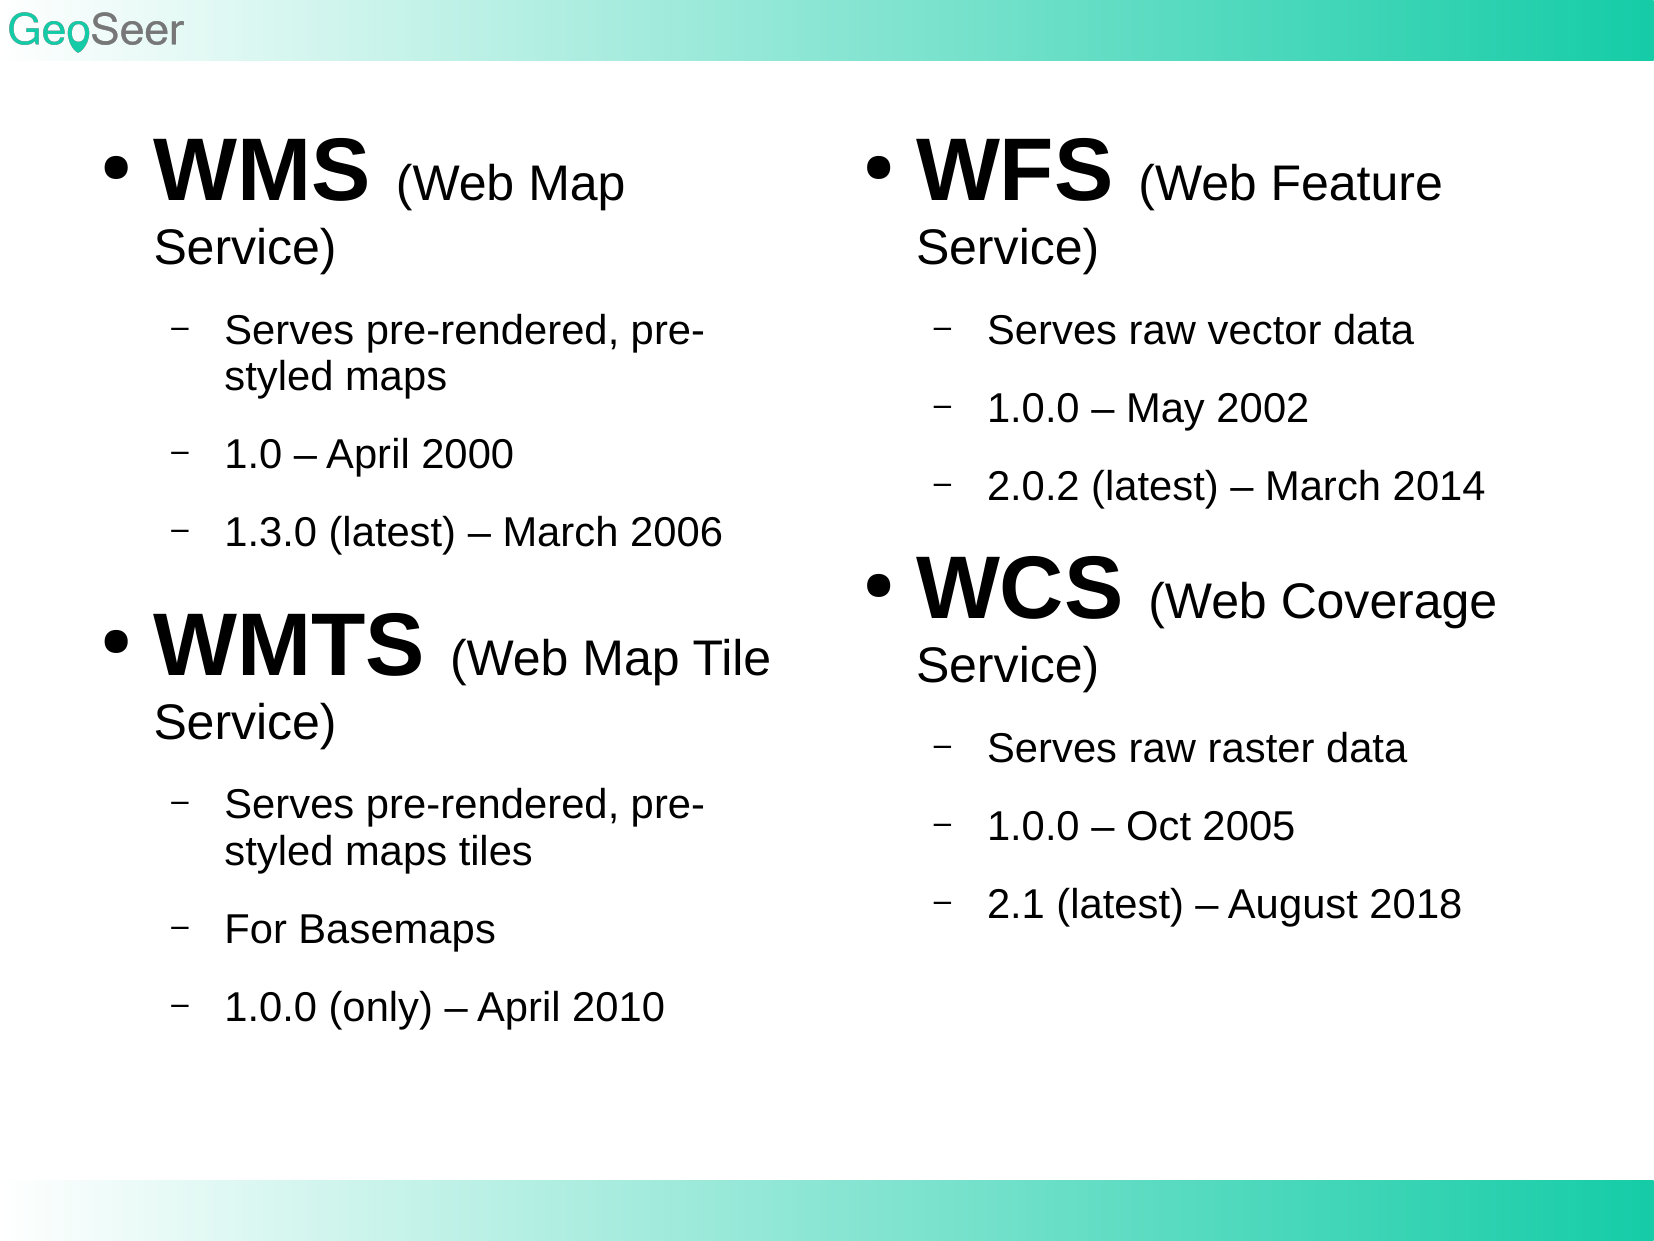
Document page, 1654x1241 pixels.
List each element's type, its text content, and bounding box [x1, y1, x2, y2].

picture [7, 10, 186, 55]
list WMS (Web Map Service) Serves pre-rendered, pre-styled maps 1.0 – April 2000 1.3.0 (latest) – March 2006 WMTS (Web Map Tile Service) Serves pre-rendered, pre-styled maps tiles For Basemaps 1.0.0 (only) – April 2010 [82, 120, 809, 1120]
list WFS (Web Feature Service) Serves raw vector data 1.0.0 – May 2002 2.0.2 (latest) – March 2014 WCS (Web Coverage Service) Serves raw raster data 1.0.0 – Oct 2005 2.1 (latest) – August 2018 [845, 120, 1572, 1120]
